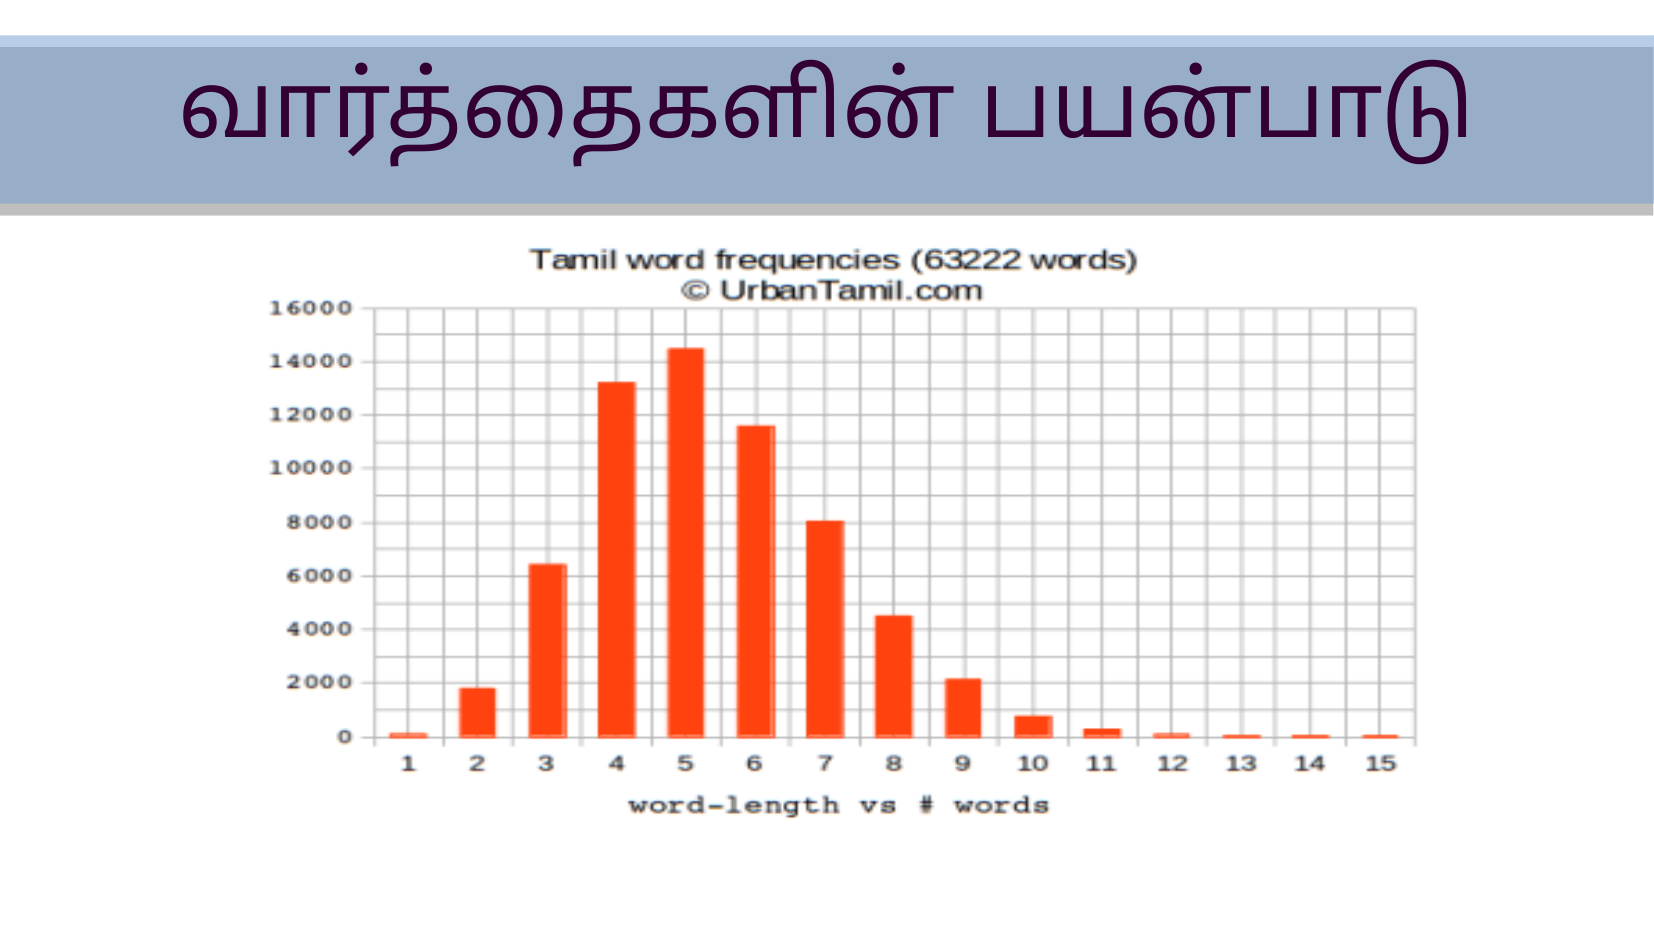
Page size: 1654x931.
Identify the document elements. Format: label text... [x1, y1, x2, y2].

title வார்த்தைகளின் பயன்பாடு [82, 37, 1571, 193]
text_box [0, 35, 1654, 204]
picture [224, 239, 1501, 842]
